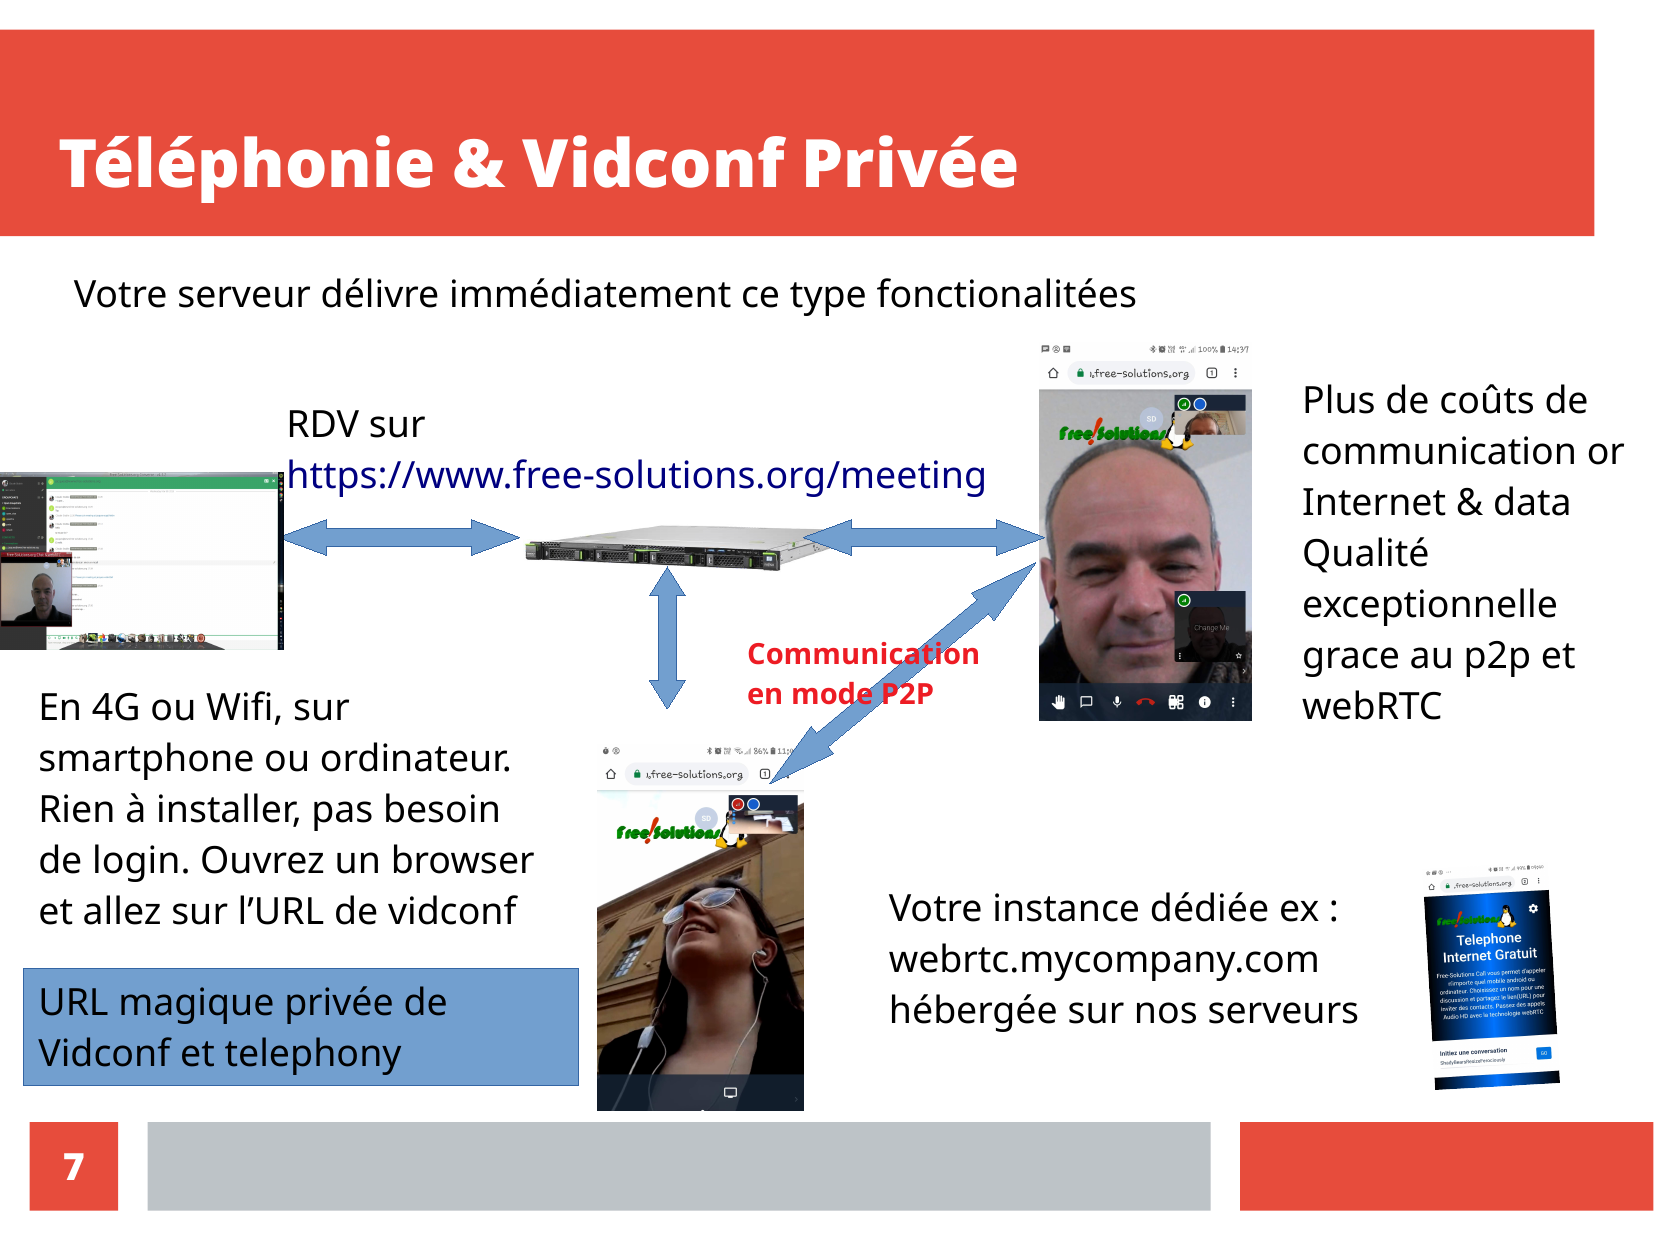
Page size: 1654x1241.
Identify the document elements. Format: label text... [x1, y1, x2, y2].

text_box Votre serveur délivre immédiatement ce type fonctionalitées [59, 259, 1475, 386]
text_box [769, 709, 874, 784]
text_box [803, 519, 1045, 556]
text_box URL magique privée de Vidconf et telephony [23, 968, 579, 1071]
picture [1422, 862, 1560, 1090]
text_box RDV sur https://www.free-solutions.org/meeting [271, 389, 1052, 504]
text_box [284, 519, 520, 556]
picture [0, 472, 284, 650]
title Téléphonie & Vidconf Privée [59, 59, 1595, 207]
picture [597, 744, 804, 1111]
text_box [946, 562, 1036, 625]
text_box Votre instance dédiée ex : webrtc.mycompany.com hébergée sur nos serveurs [874, 874, 1394, 1063]
picture [507, 504, 859, 686]
text_box Communication en mode P2P [732, 625, 1028, 709]
text_box Plus de coûts de communication or Internet & data Qualité exceptionnelle grace au p2p et webRTC [1287, 366, 1642, 730]
picture [1039, 386, 1252, 721]
text_box En 4G ou Wifi, sur smartphone ou ordinateur. Rien à installer, pas besoin de login. Ouvrez un browser et allez sur l’URL de vidconf [23, 673, 556, 953]
text_box [649, 566, 686, 709]
